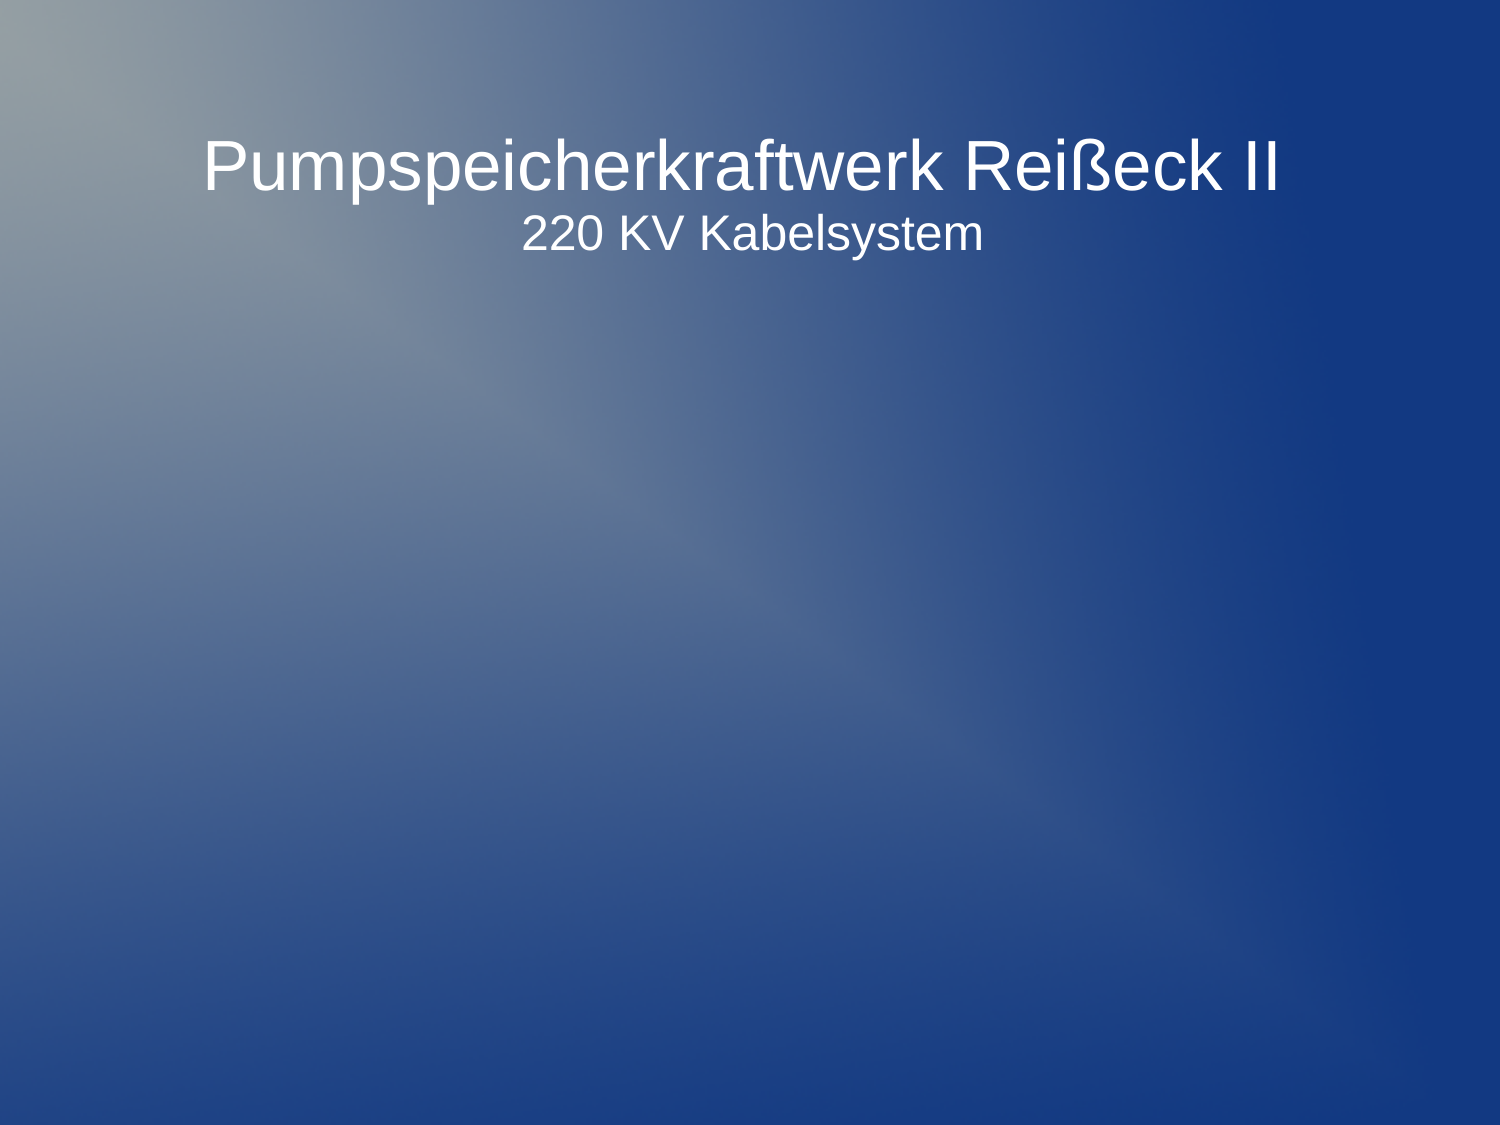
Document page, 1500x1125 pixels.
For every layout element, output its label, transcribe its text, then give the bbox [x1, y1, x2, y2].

title Pumpspeicherkraftwerk Reißeck II 220 KV Kabelsystem [29, 76, 1477, 312]
picture [0, 0, 1500, 1125]
